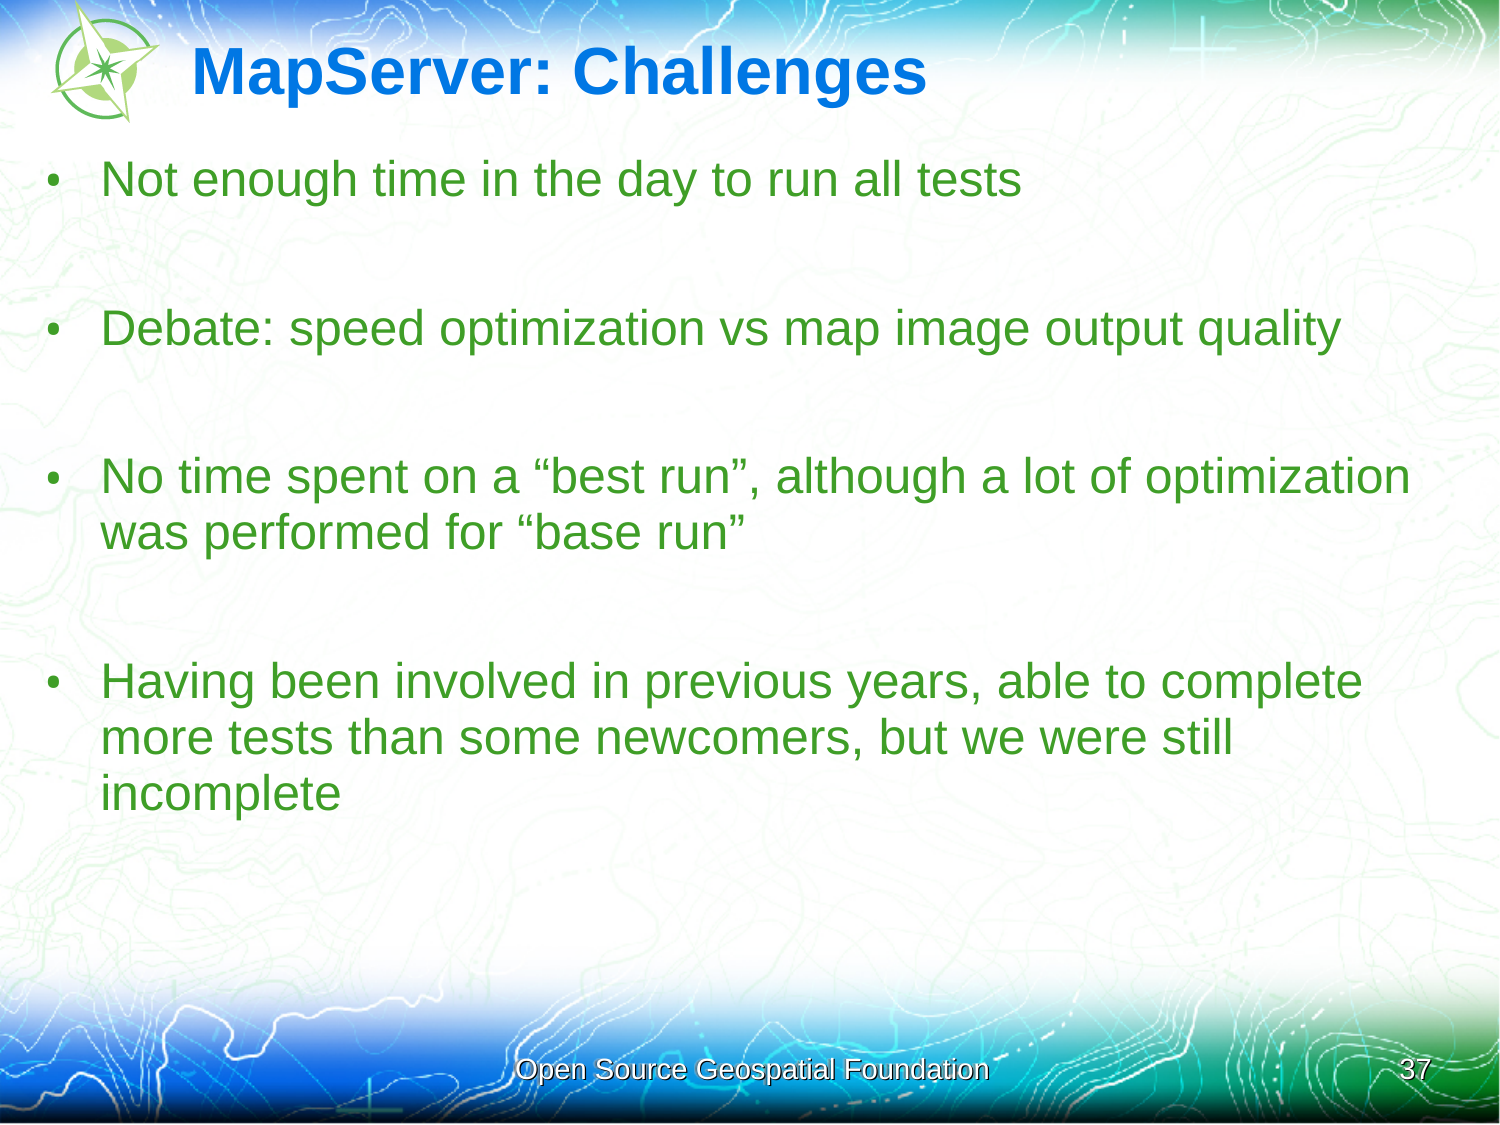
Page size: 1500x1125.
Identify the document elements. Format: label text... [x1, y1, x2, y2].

title MapServer: Challenges [177, 20, 1477, 122]
picture [0, 0, 1500, 1125]
list Not enough time in the day to run all tests Debate: speed optimization vs map image output quality No time spent on a “best run”, although a lot of optimization was performed for “base run” Having been involved in previous years, able to complete more tests than some newcomers, but we were still incomplete [29, 143, 1477, 886]
